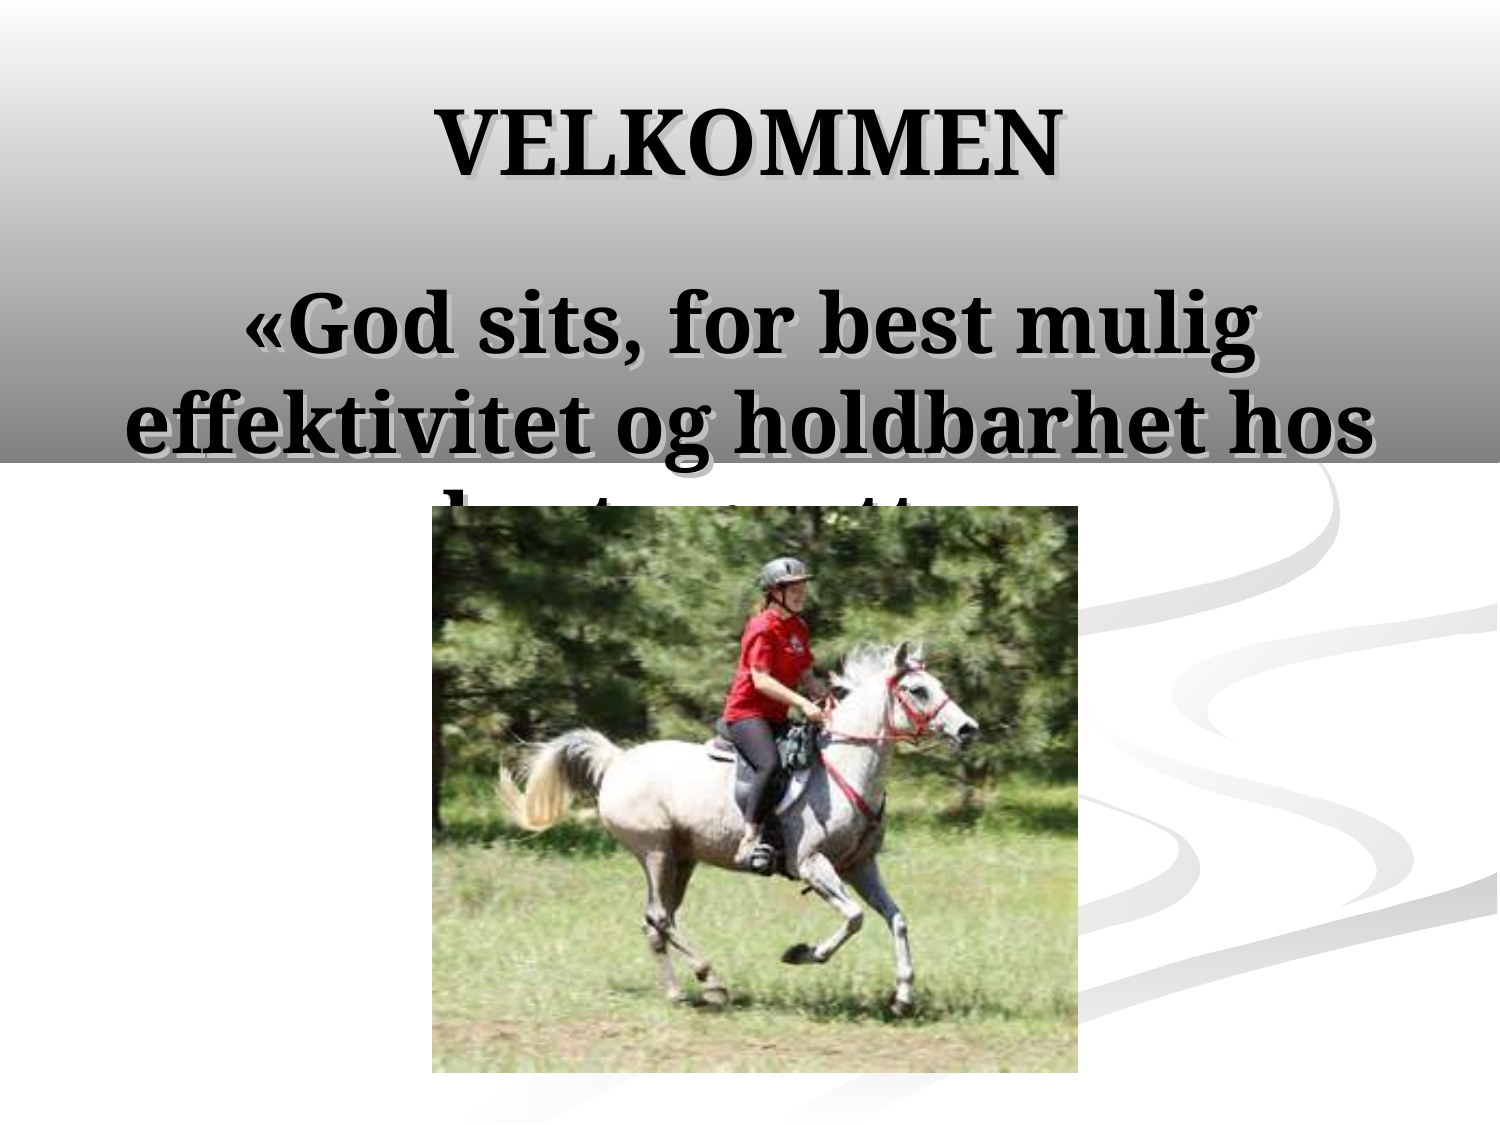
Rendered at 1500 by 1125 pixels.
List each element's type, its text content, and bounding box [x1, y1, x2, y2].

picture [432, 506, 1078, 1073]
list «God sits, for best mulig effektivitet og holdbarhet hos hest og rytter» [75, 262, 1426, 1006]
title VELKOMMEN [75, 21, 1426, 257]
